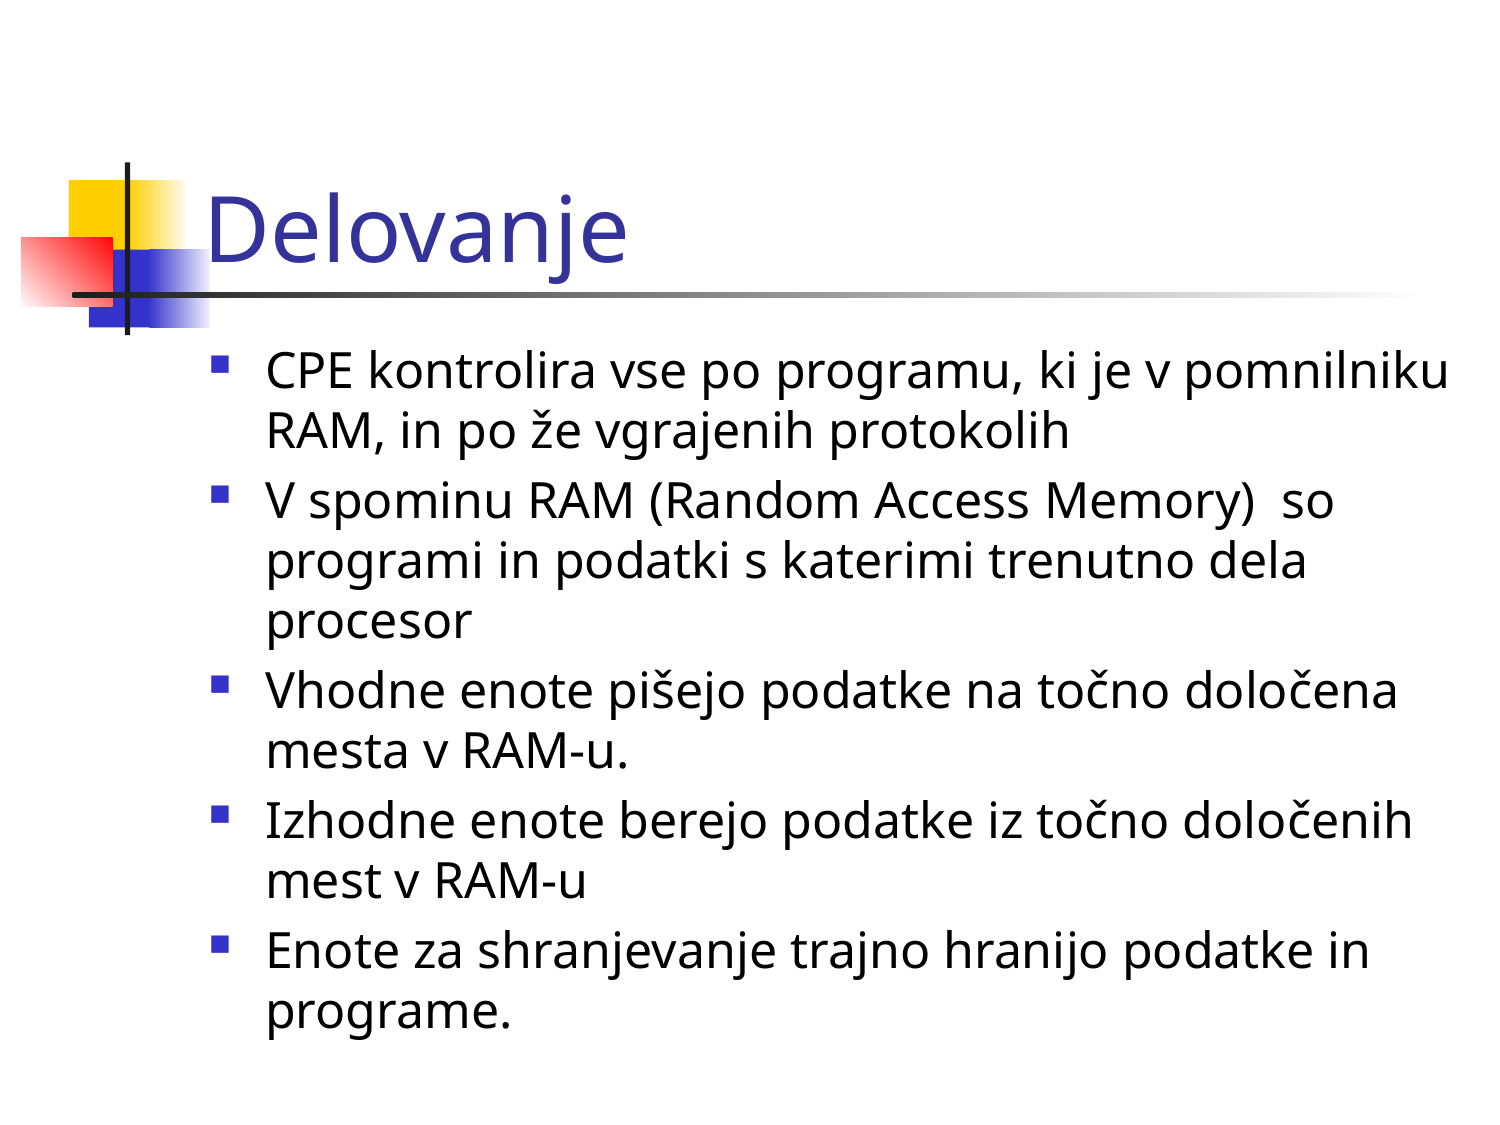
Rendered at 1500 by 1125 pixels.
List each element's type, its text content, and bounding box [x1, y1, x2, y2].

title Delovanje [188, 101, 1468, 289]
list CPE kontrolira vse po programu, ki je v pomnilniku RAM, in po že vgrajenih protokolih V spominu RAM (Random Access Memory) so programi in podatki s katerimi trenutno dela procesor Vhodne enote pišejo podatke na točno določena mesta v RAM-u. Izhodne enote berejo podatke iz točno določenih mest v RAM-u Enote za shranjevanje trajno hranijo podatke in programe. [193, 331, 1469, 1006]
